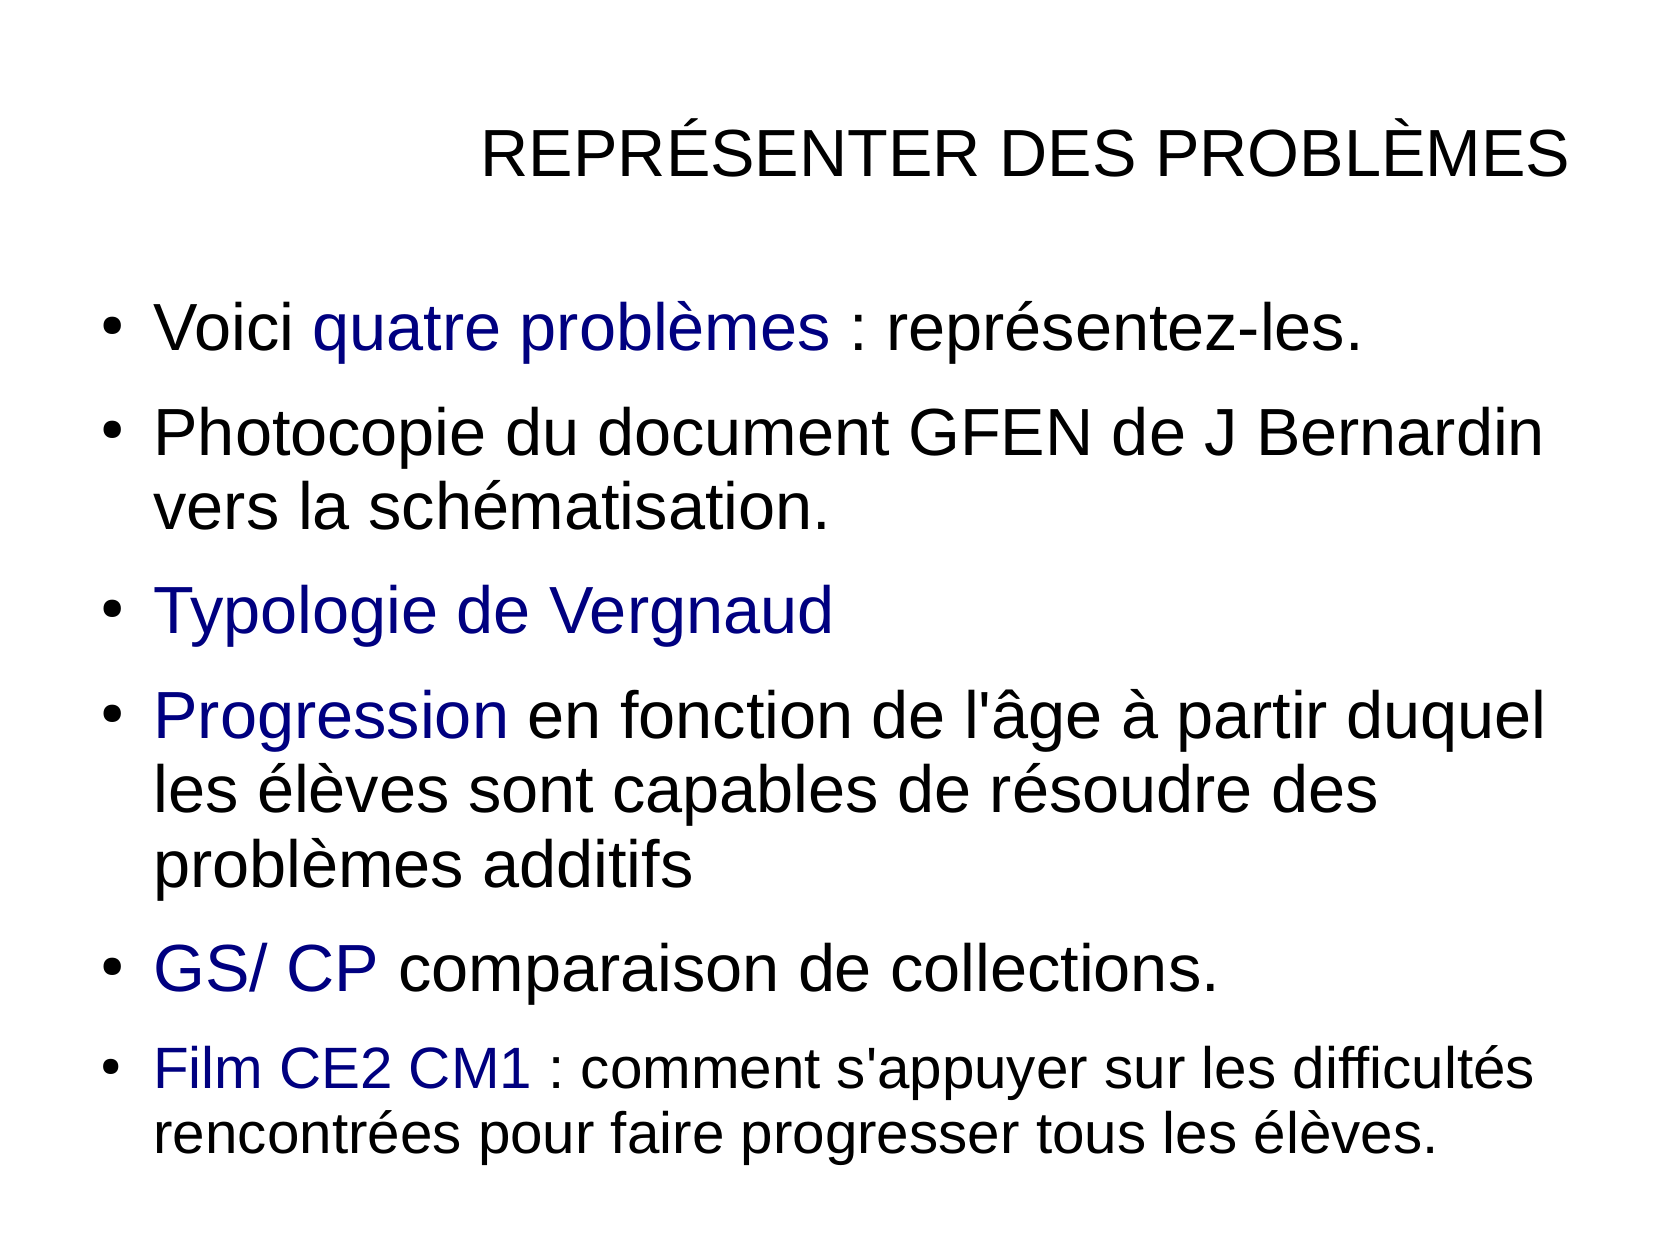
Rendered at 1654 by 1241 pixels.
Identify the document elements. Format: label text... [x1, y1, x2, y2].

title REPRÉSENTER DES PROBLÈMES [82, 49, 1571, 257]
list Voici quatre problèmes : représentez-les. Photocopie du document GFEN de J Bernardin vers la schématisation. Typologie de Vergnaud Progression en fonction de l'âge à partir duquel les élèves sont capables de résoudre des problèmes additifs GS/ CP comparaison de collections. Film CE2 CM1 : comment s'appuyer sur les difficultés rencontrées pour faire progresser tous les élèves. [82, 290, 1571, 1166]
